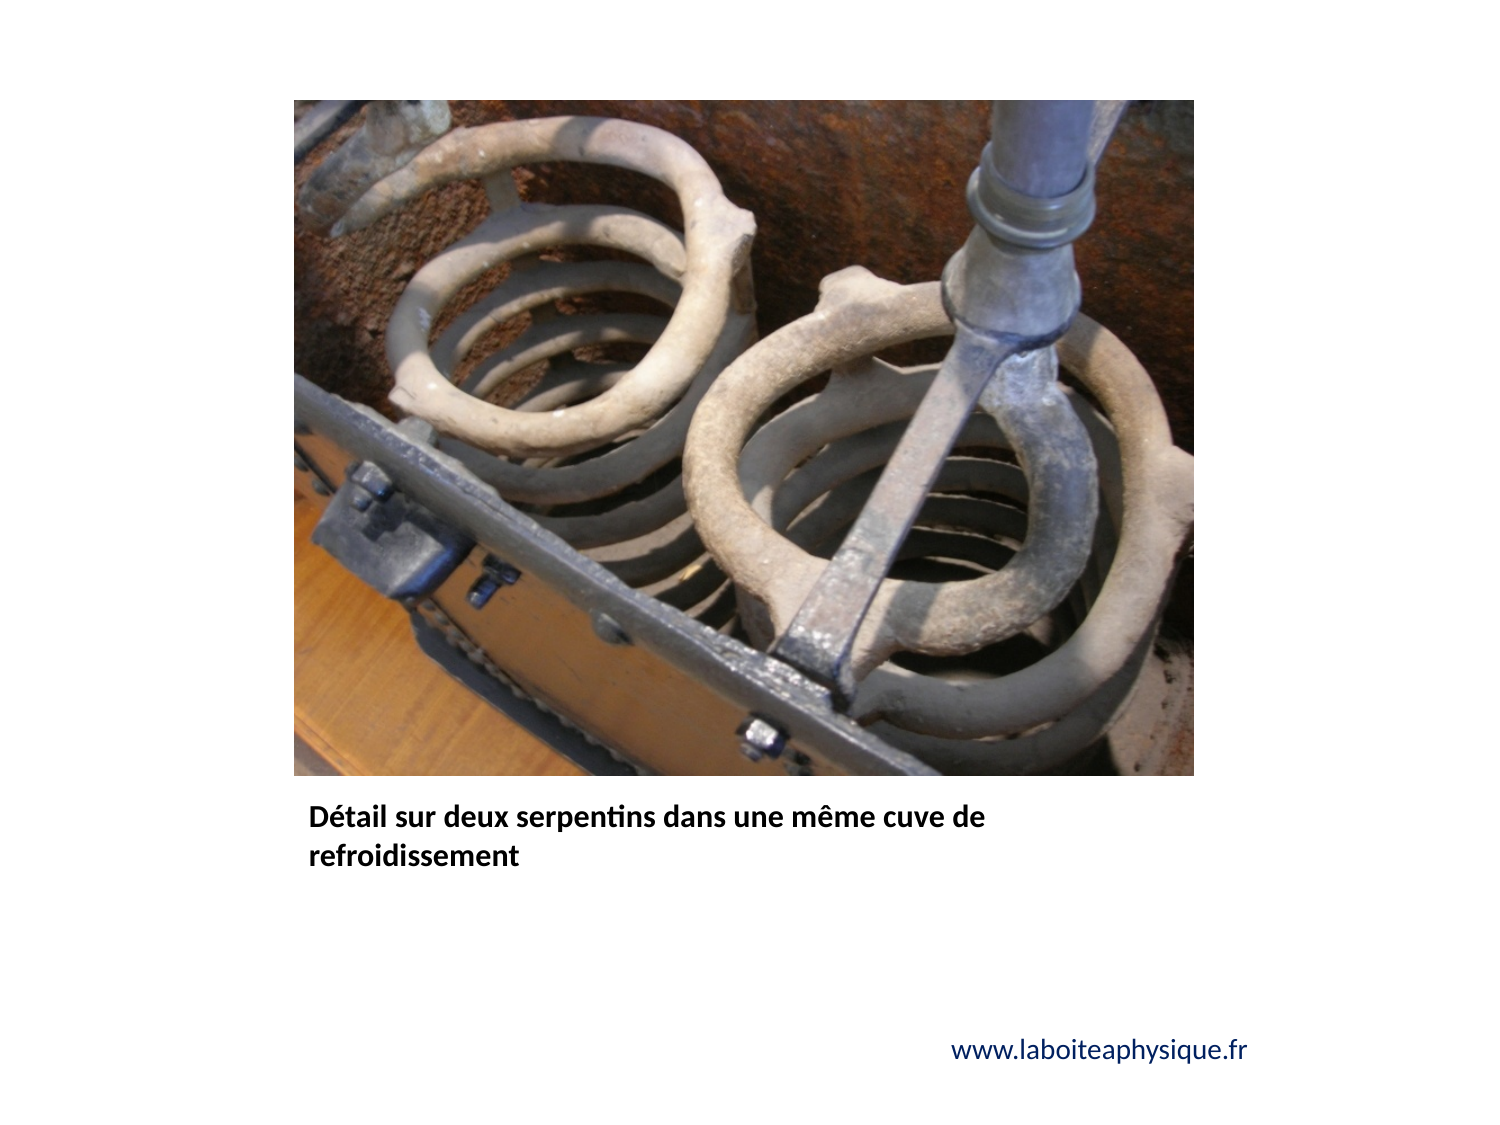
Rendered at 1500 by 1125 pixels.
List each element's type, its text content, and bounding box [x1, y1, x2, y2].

text_box www.laboiteaphysique.fr [702, 1023, 1263, 1089]
picture [294, 100, 1194, 776]
title Détail sur deux serpentins dans une même cuve de refroidissement [294, 787, 1194, 881]
